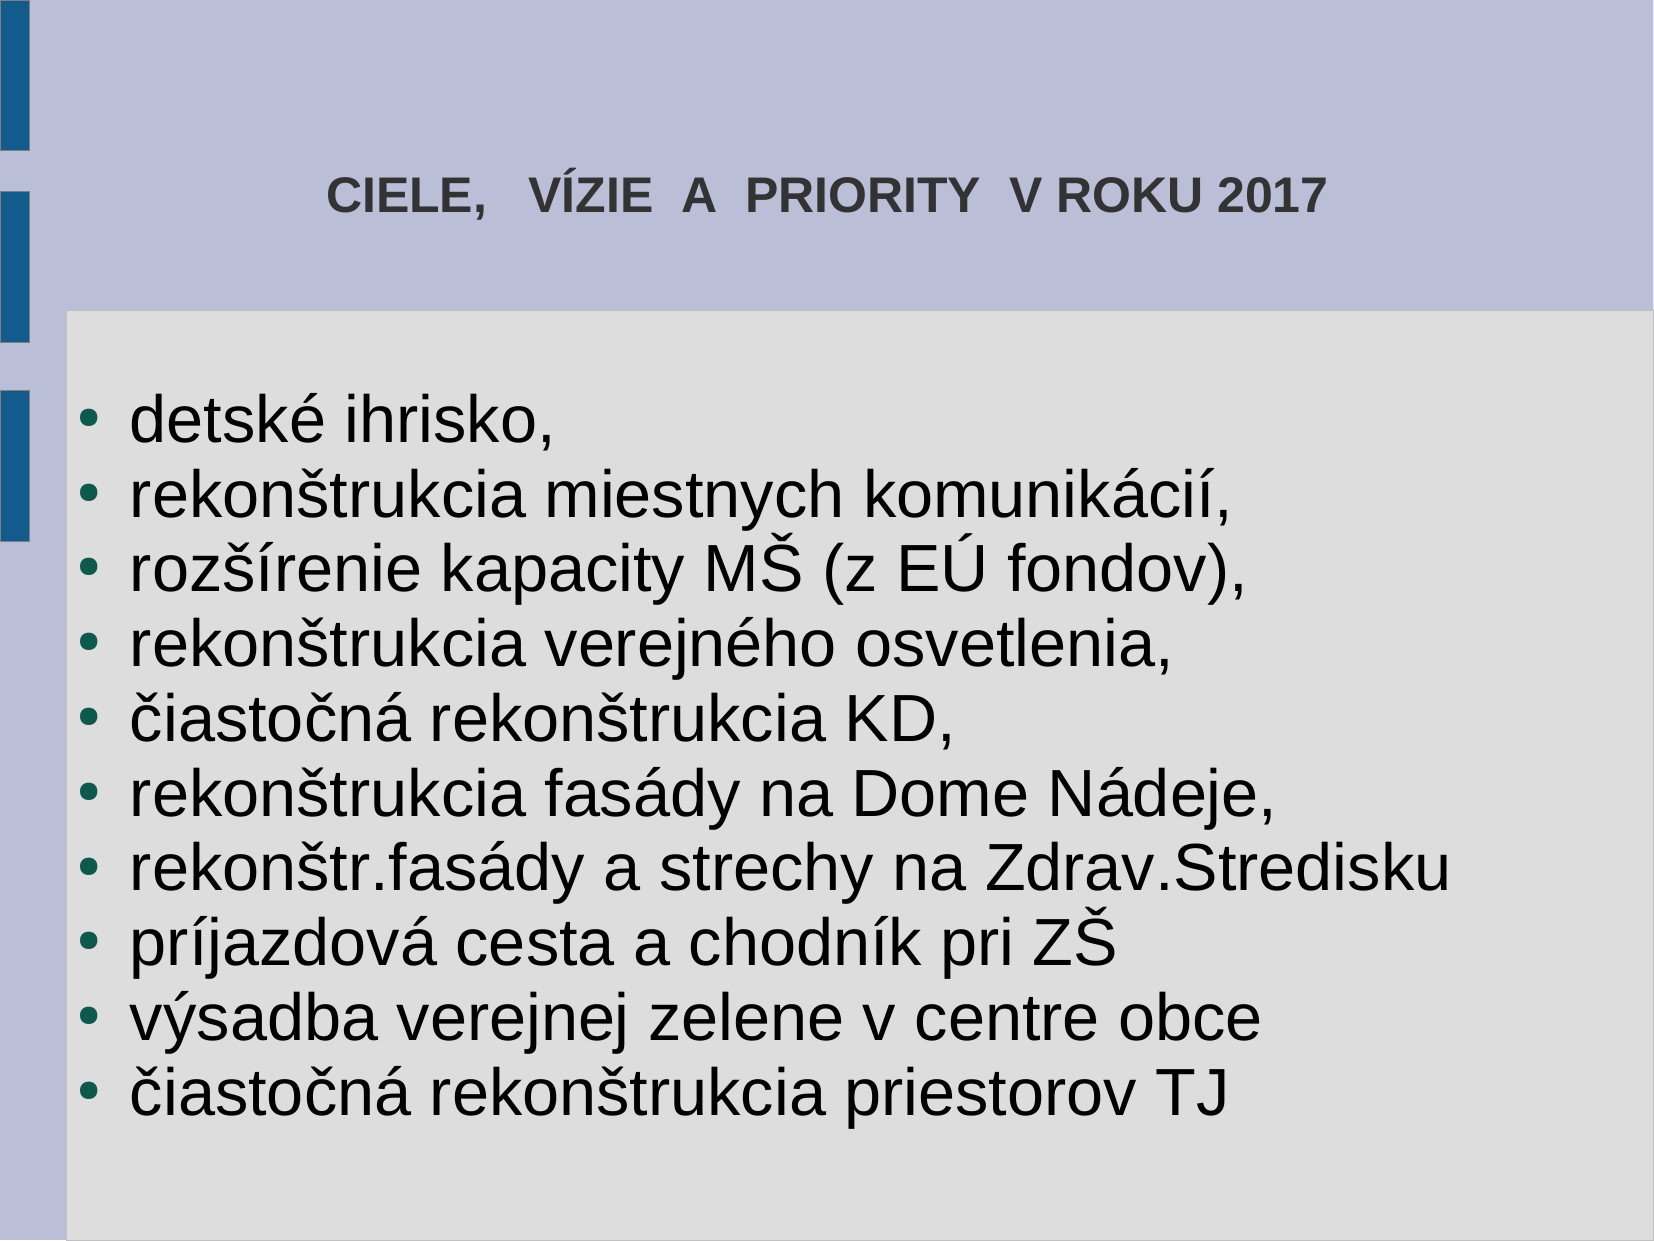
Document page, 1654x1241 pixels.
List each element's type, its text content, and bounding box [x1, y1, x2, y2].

title CIELE, VÍZIE A PRIORITY V ROKU 2017 [121, 91, 1534, 299]
list detské ihrisko, rekonštrukcia miestnych komunikácií, rozšírenie kapacity MŠ (z EÚ fondov), rekonštrukcia verejného osvetlenia, čiastočná rekonštrukcia KD, rekonštrukcia fasády na Dome Nádeje, rekonštr.fasády a strechy na Zdrav.Stredisku príjazdová cesta a chodník pri ZŠ výsadba verejnej zelene v centre obce čiastočná rekonštrukcia priestorov TJ [59, 307, 1548, 1241]
